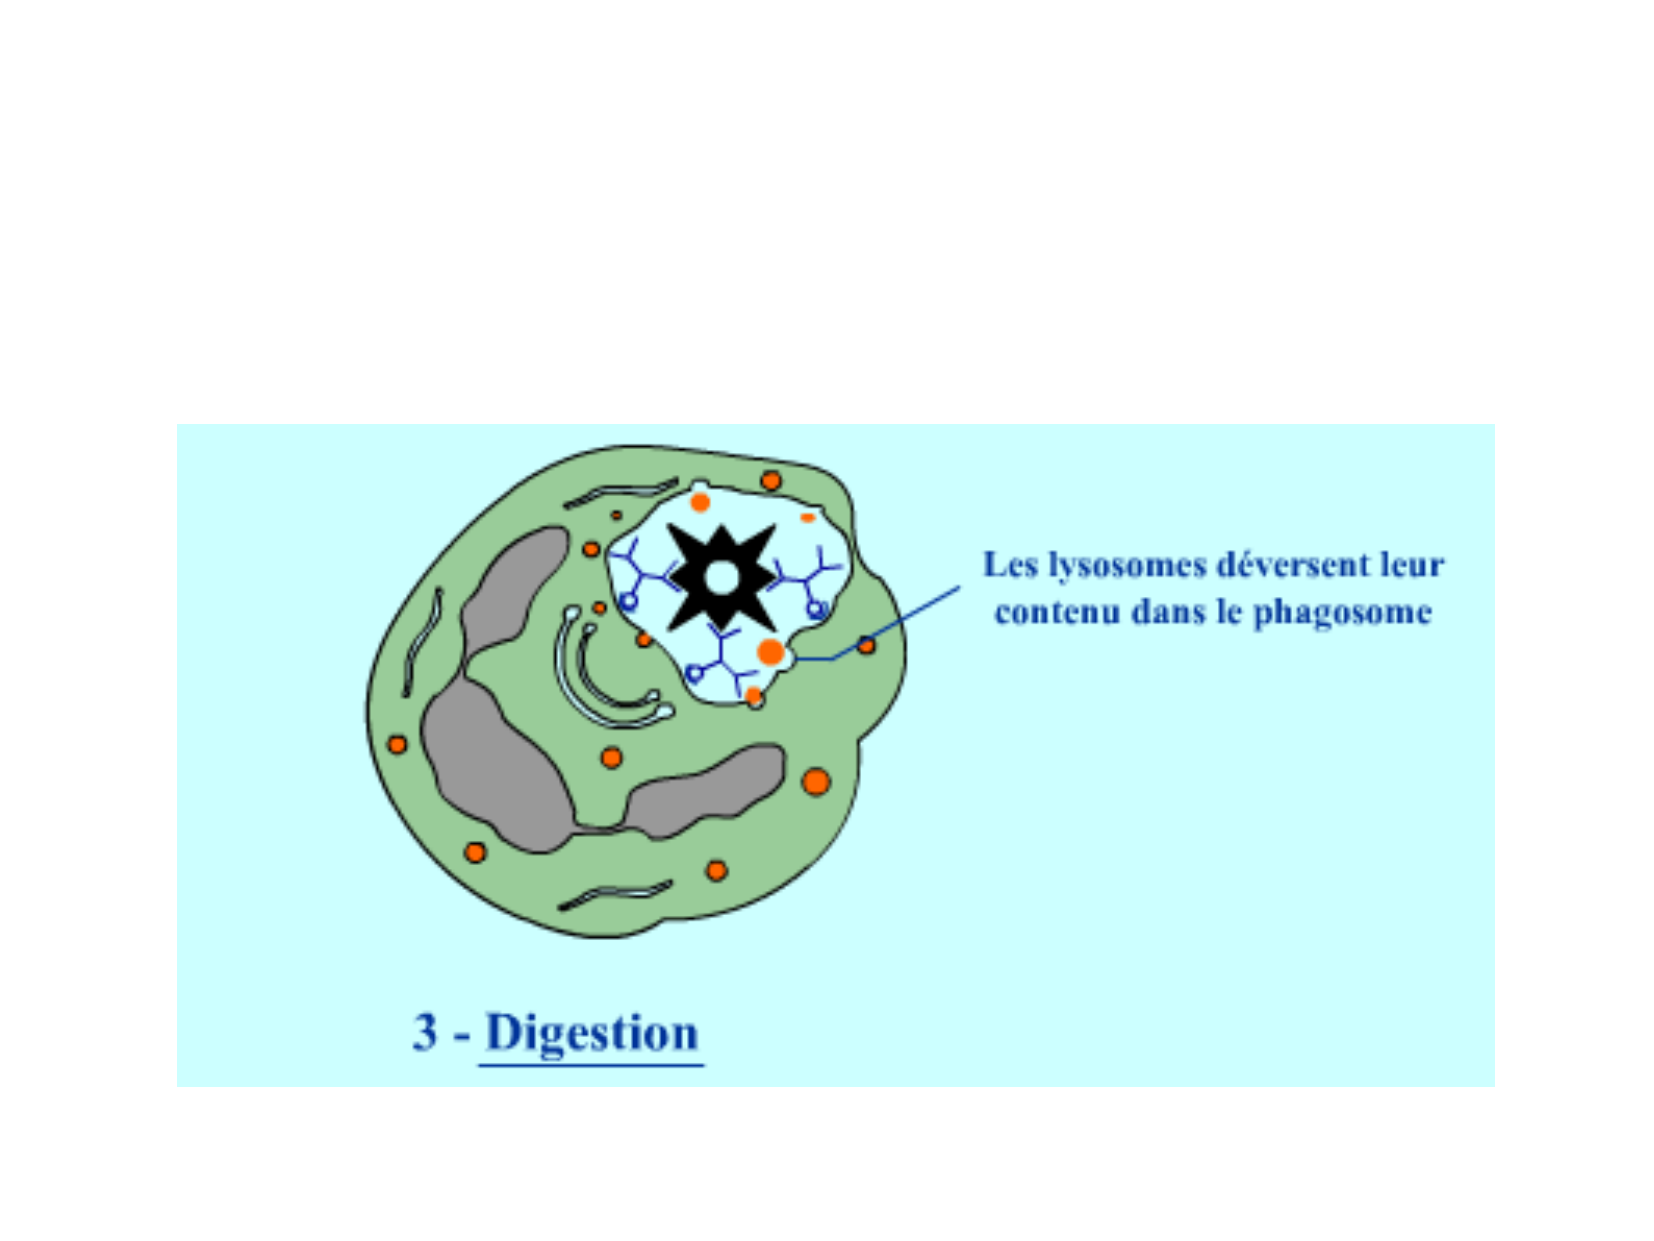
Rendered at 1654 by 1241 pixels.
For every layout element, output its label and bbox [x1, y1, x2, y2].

picture [177, 424, 1495, 1087]
